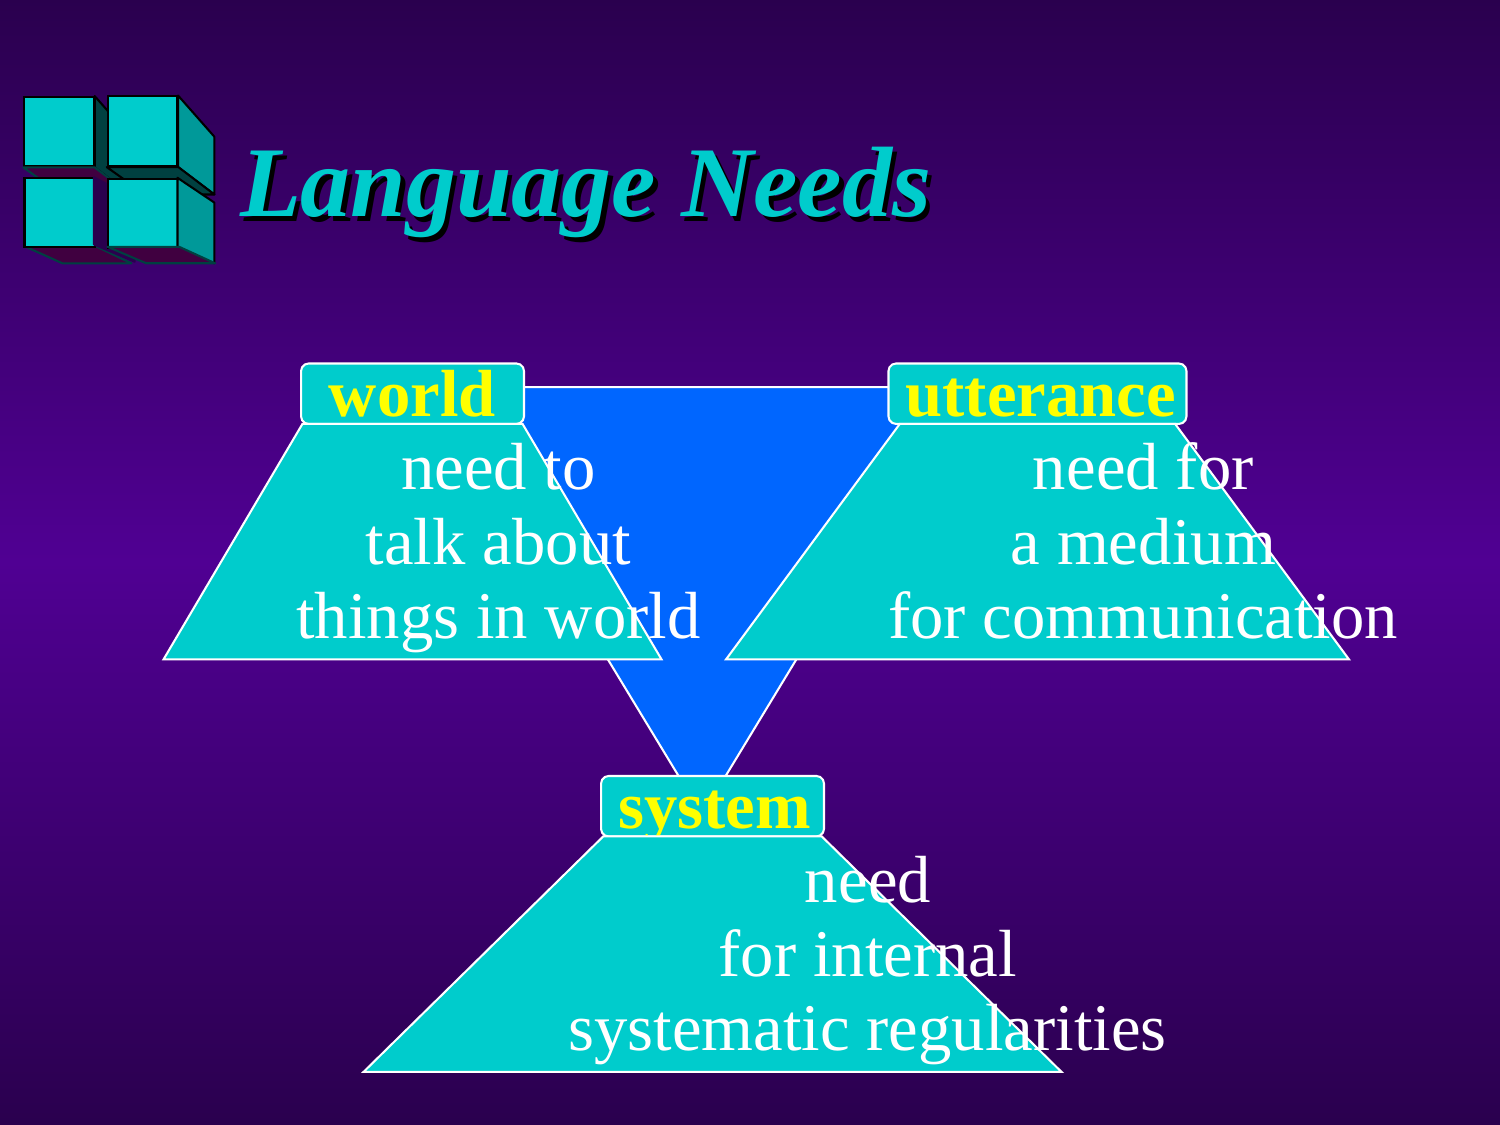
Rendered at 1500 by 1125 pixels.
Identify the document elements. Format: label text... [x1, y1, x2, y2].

text_box world [301, 363, 524, 423]
text_box utterance [888, 363, 1187, 424]
text_box need for internal systematic regularities [363, 836, 1062, 1072]
text_box need for a medium for communication [726, 423, 1349, 660]
text_box need to talk about things in world [163, 423, 662, 660]
title Language Needs [224, 78, 1388, 288]
text_box [522, 387, 898, 775]
text_box system [601, 775, 824, 836]
